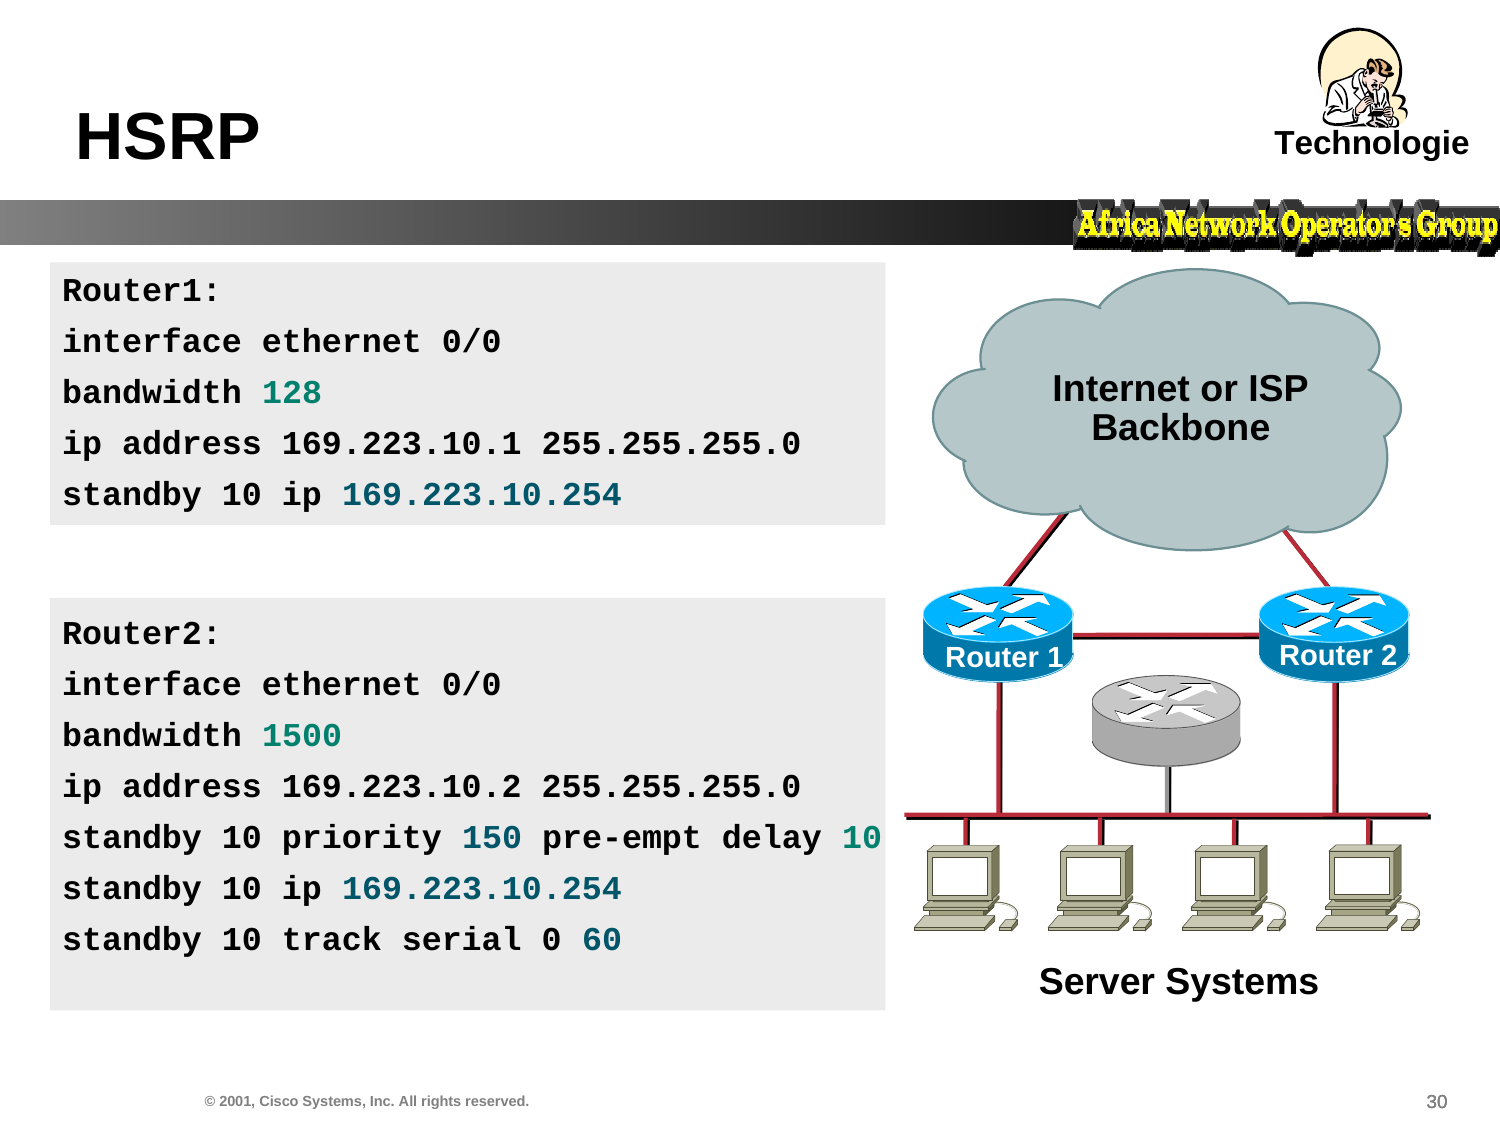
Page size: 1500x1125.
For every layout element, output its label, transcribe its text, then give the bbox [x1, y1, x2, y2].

text_box Router2: interface ethernet 0/0 bandwidth 1500 ip address 169.223.10.2 255.255.255.0 standby 10 priority 150 pre-empt delay 10 standby 10 ip 169.223.10.254 standby 10 track serial 0 60 [50, 599, 878, 1013]
picture [1003, 595, 1048, 612]
picture [923, 586, 992, 610]
picture [949, 617, 993, 636]
text_box Router 1 [930, 636, 1079, 681]
picture [923, 658, 1074, 683]
picture [1287, 595, 1333, 612]
text_box Technologie [1262, 118, 1482, 168]
text_box Router1: interface ethernet 0/0 bandwidth 128 ip address 169.223.10.1 255.255.255.0 standby 10 ip 169.223.10.254 [50, 262, 876, 527]
picture [1047, 845, 1152, 932]
picture [1336, 618, 1381, 634]
picture [1004, 586, 1074, 636]
title HSRP [62, 90, 275, 180]
picture [914, 845, 1018, 932]
text_box [50, 597, 886, 1011]
text_box [876, 262, 886, 525]
text_box Server Systems [1024, 956, 1335, 1010]
picture [1284, 617, 1330, 634]
picture [952, 595, 997, 612]
picture [930, 180, 1500, 553]
picture [1259, 586, 1410, 634]
text_box Internet or ISP Backbone [1037, 360, 1324, 456]
picture [1317, 26, 1409, 118]
picture [1339, 596, 1384, 613]
text_box Router 2 [1264, 634, 1413, 679]
picture [1316, 844, 1421, 932]
picture [1000, 618, 1045, 635]
picture [1259, 658, 1410, 683]
picture [1182, 845, 1286, 932]
picture [1092, 675, 1241, 767]
